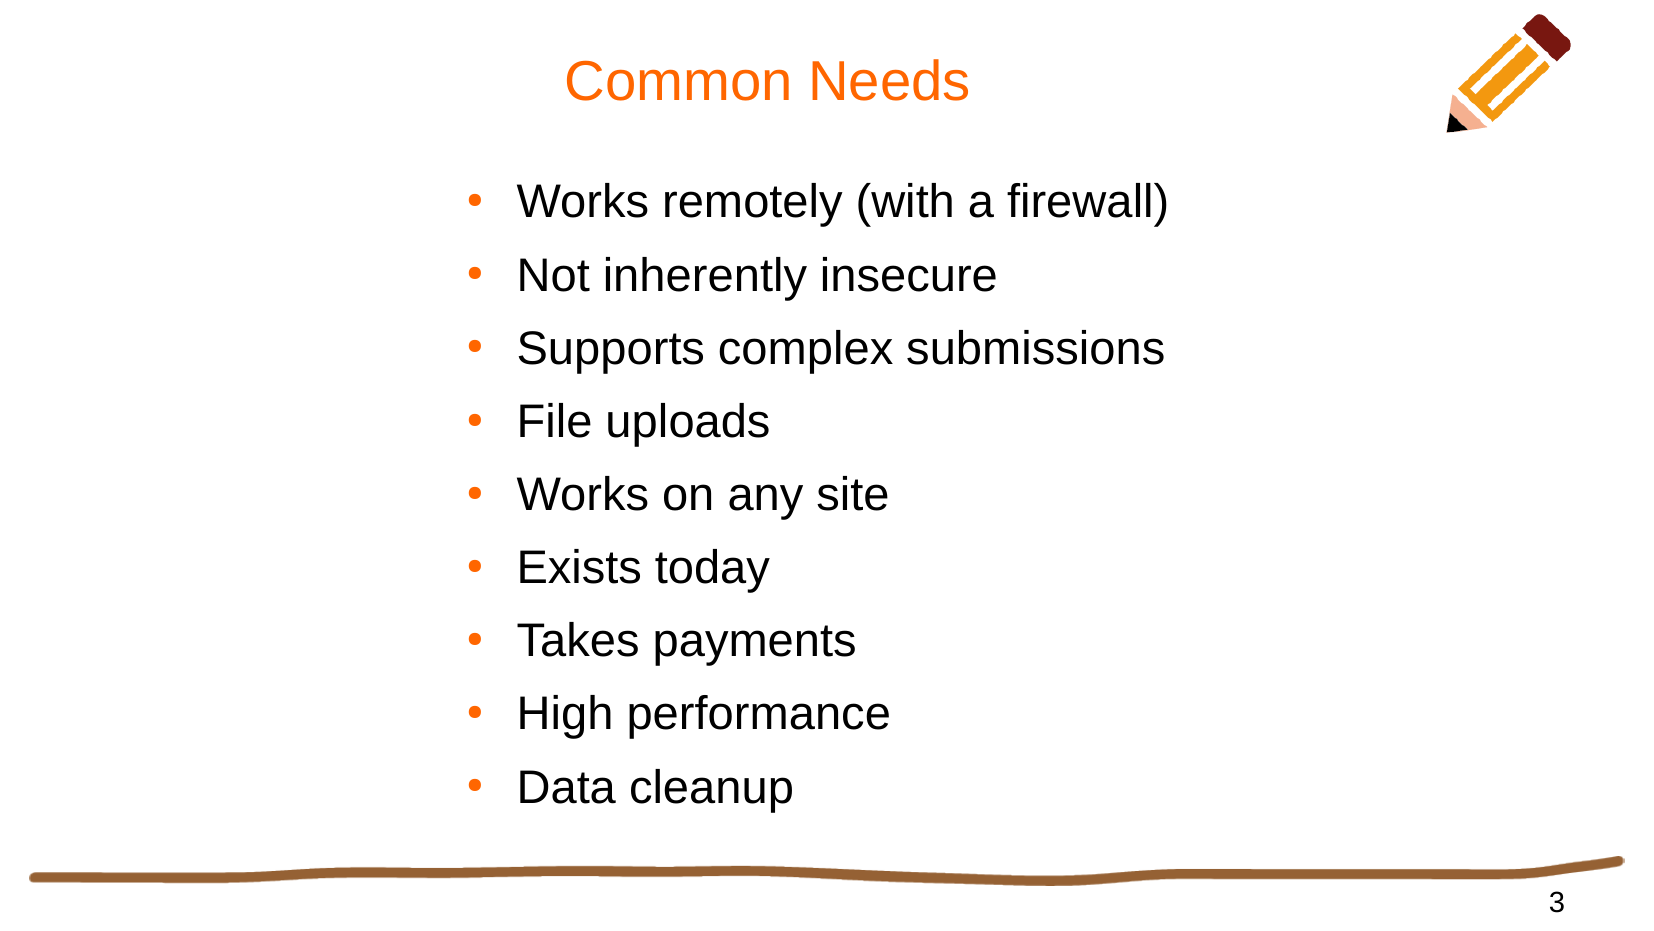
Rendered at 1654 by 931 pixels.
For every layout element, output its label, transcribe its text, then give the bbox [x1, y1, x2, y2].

picture [29, 856, 1625, 886]
picture [1446, 14, 1571, 133]
title Common Needs [88, 29, 1447, 133]
list Works remotely (with a firewall) Not inherently insecure Supports complex submissions File uploads Works on any site Exists today Takes payments High performance Data cleanup [450, 175, 1171, 826]
